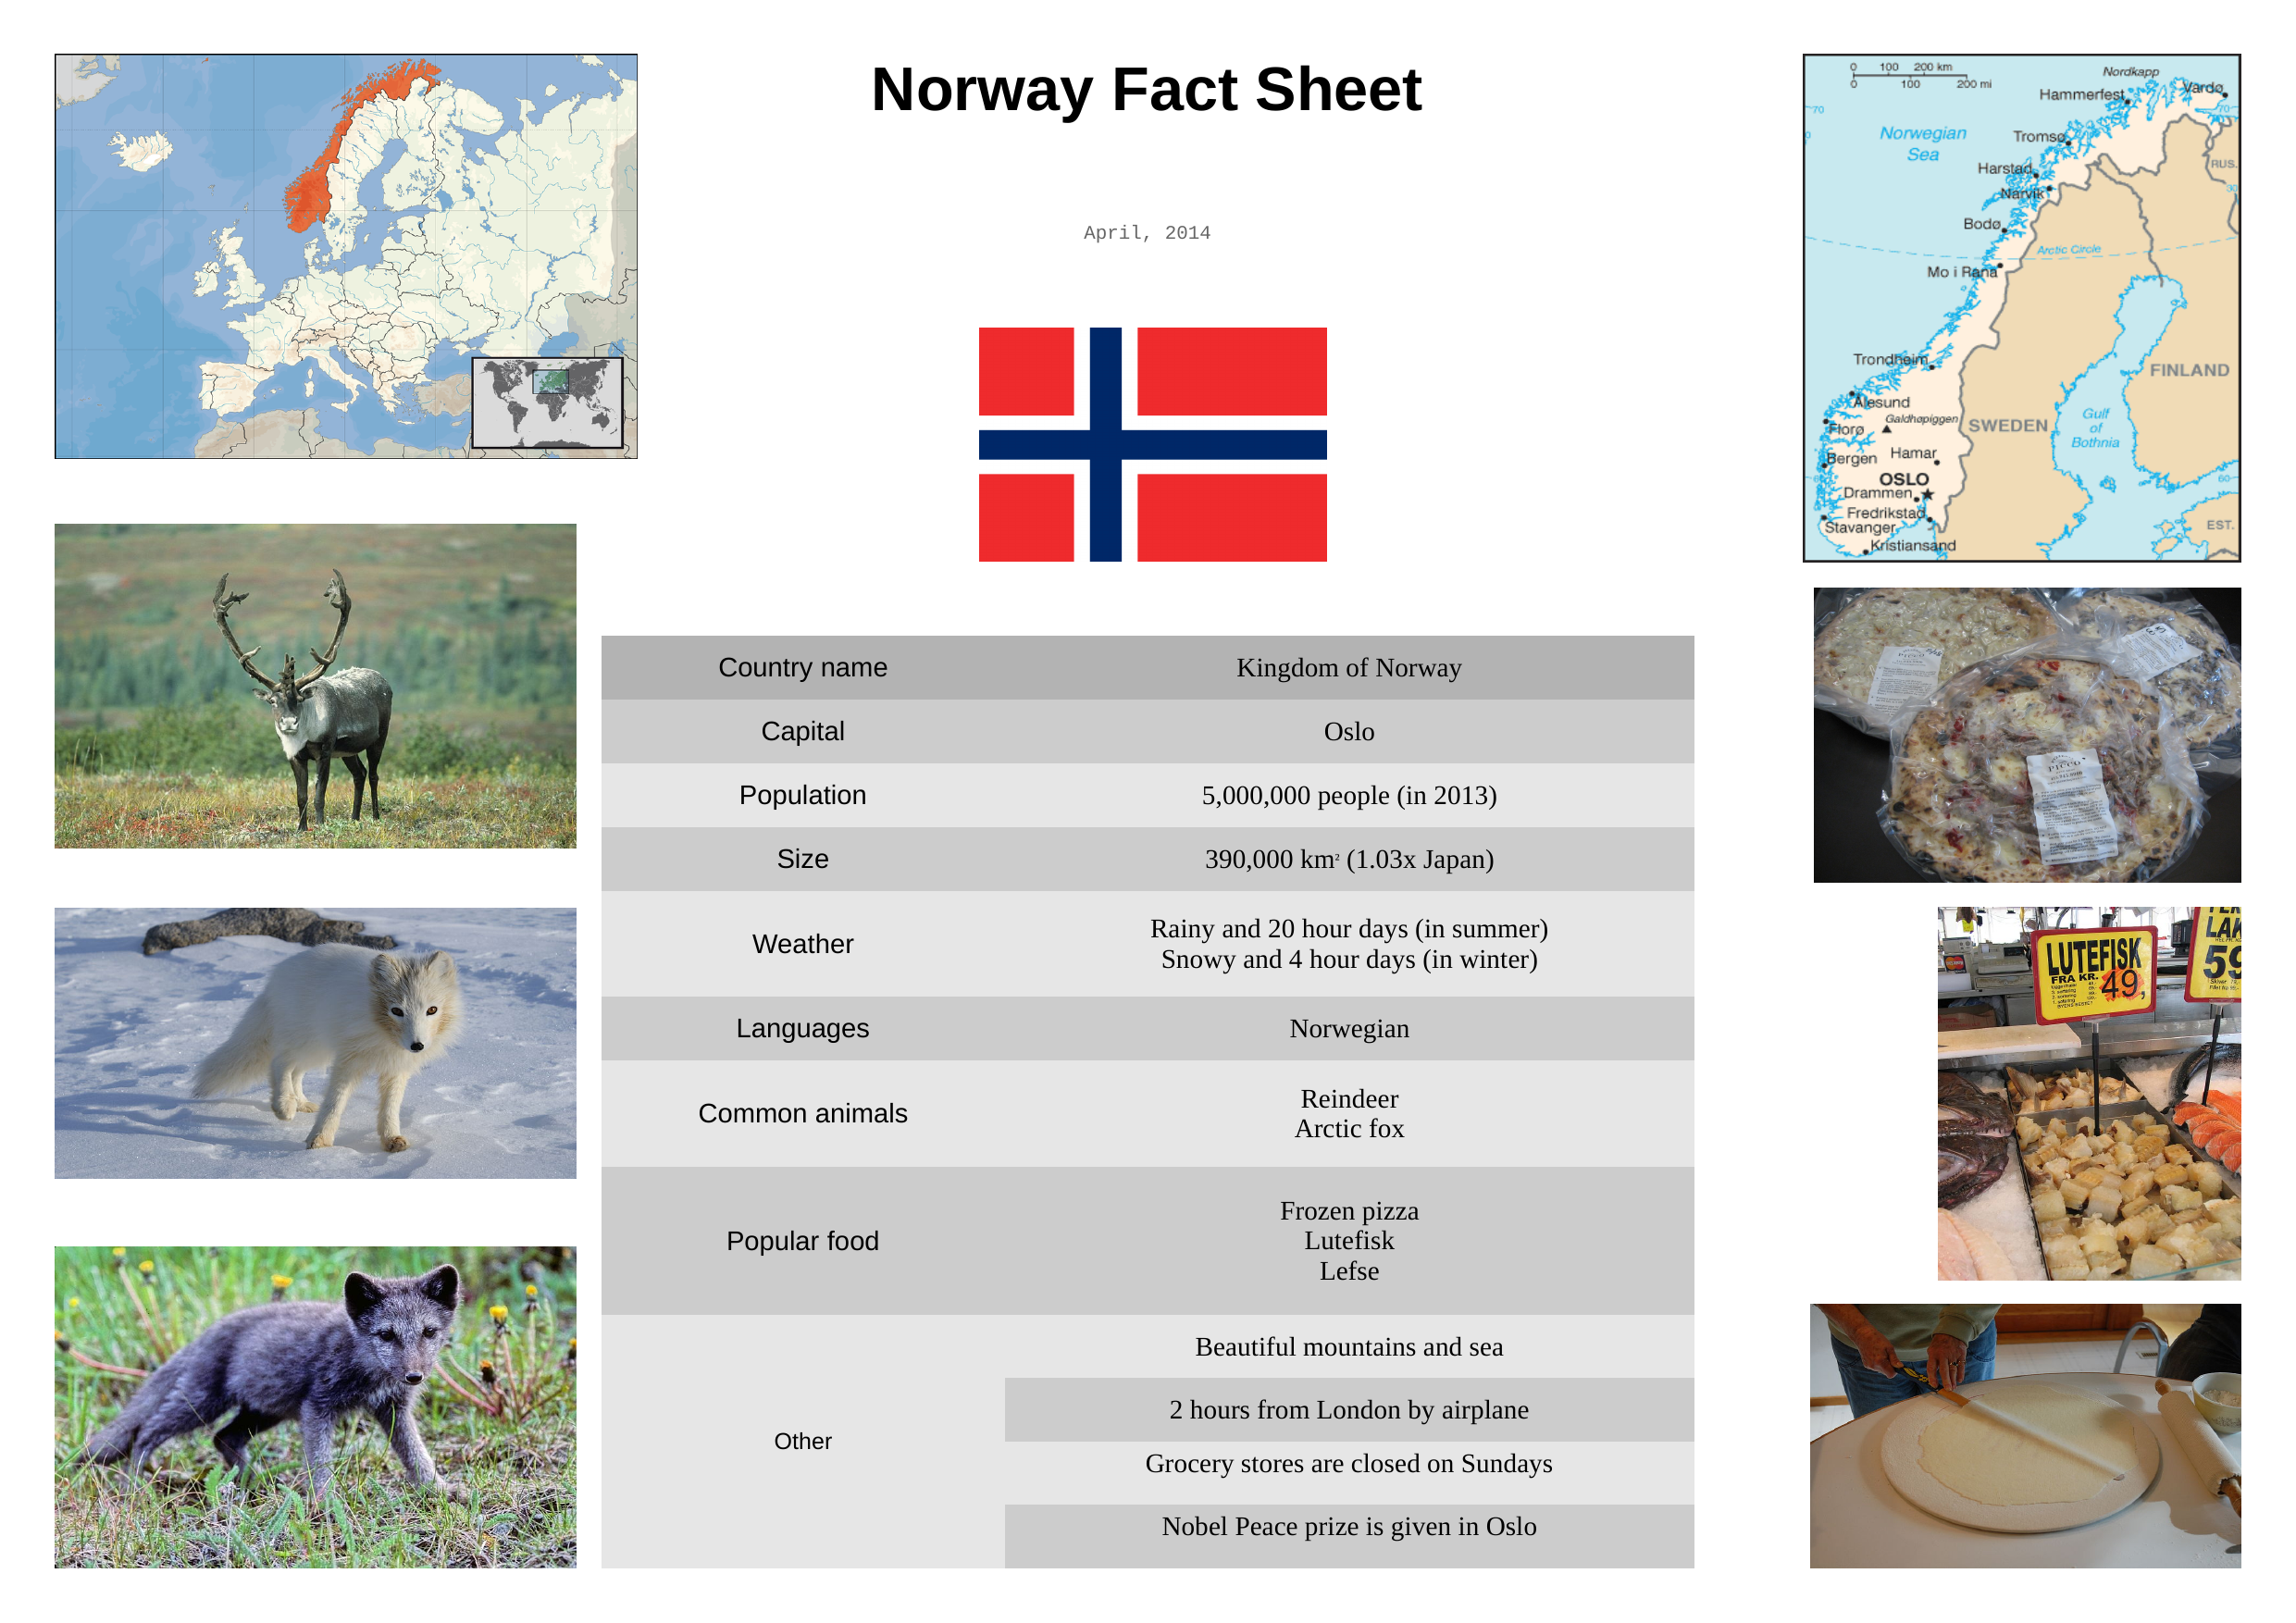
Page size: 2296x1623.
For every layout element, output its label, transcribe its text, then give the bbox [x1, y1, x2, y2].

picture [55, 1246, 577, 1568]
text_box April, 2014 [1070, 204, 1225, 246]
table_cell 5,000,000 people (in 2013) [1005, 763, 1694, 827]
table_header Country name [602, 636, 1005, 700]
table_cell Beautiful mountains and sea [1005, 1315, 1694, 1378]
title Norway Fact Sheet [836, 55, 1459, 131]
table_cell Rainy and 20 hour days (in summer) Snowy and 4 hour days (in winter) [1005, 891, 1694, 997]
table_cell Popular food [602, 1167, 1005, 1315]
table_cell Size [602, 827, 1005, 891]
table_cell Other [602, 1315, 1005, 1568]
picture [55, 908, 577, 1179]
picture [1814, 588, 2241, 883]
table_header Kingdom of Norway [1005, 636, 1694, 700]
picture [55, 54, 638, 459]
table_cell Frozen pizza Lutefisk Lefse [1005, 1167, 1694, 1315]
table_cell Common animals [602, 1060, 1005, 1167]
table_cell Capital [602, 700, 1005, 763]
picture [1803, 54, 2241, 563]
picture [1938, 907, 2241, 1281]
table_cell 390,000 km² (1.03x Japan) [1005, 827, 1694, 891]
table_cell Norwegian [1005, 997, 1694, 1060]
table_cell Grocery stores are closed on Sundays [1005, 1442, 1694, 1505]
picture [1810, 1304, 2241, 1568]
table_cell Oslo [1005, 700, 1694, 763]
table_cell Population [602, 763, 1005, 827]
picture [55, 524, 577, 849]
table_cell Nobel Peace prize is given in Oslo [1005, 1505, 1694, 1568]
table_cell Reindeer Arctic fox [1005, 1060, 1694, 1167]
picture [979, 328, 1327, 562]
table_cell Weather [602, 891, 1005, 997]
table_cell 2 hours from London by airplane [1005, 1378, 1694, 1442]
table_cell Languages [602, 997, 1005, 1060]
